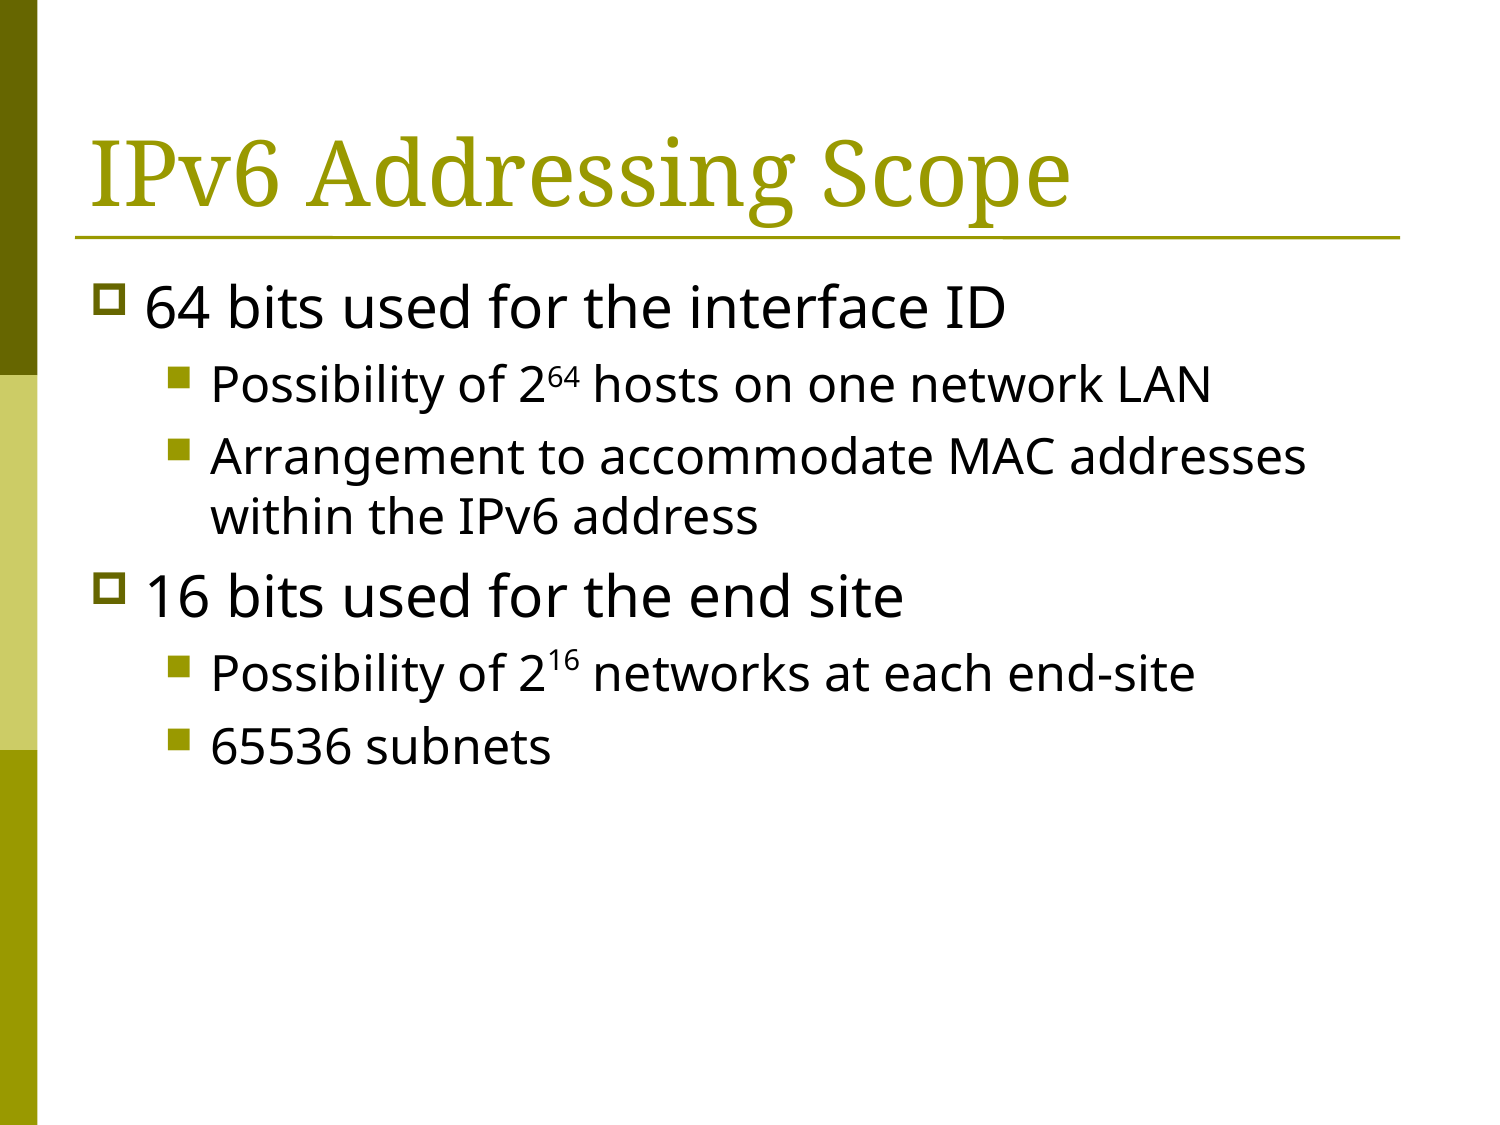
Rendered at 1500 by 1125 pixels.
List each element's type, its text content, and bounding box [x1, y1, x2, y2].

title IPv6 Addressing Scope [75, 45, 1426, 233]
list 64 bits used for the interface ID Possibility of 264 hosts on one network LAN Arrangement to accommodate MAC addresses within the IPv6 address 16 bits used for the end site Possibility of 216 networks at each end-site 65536 subnets [75, 262, 1426, 1006]
